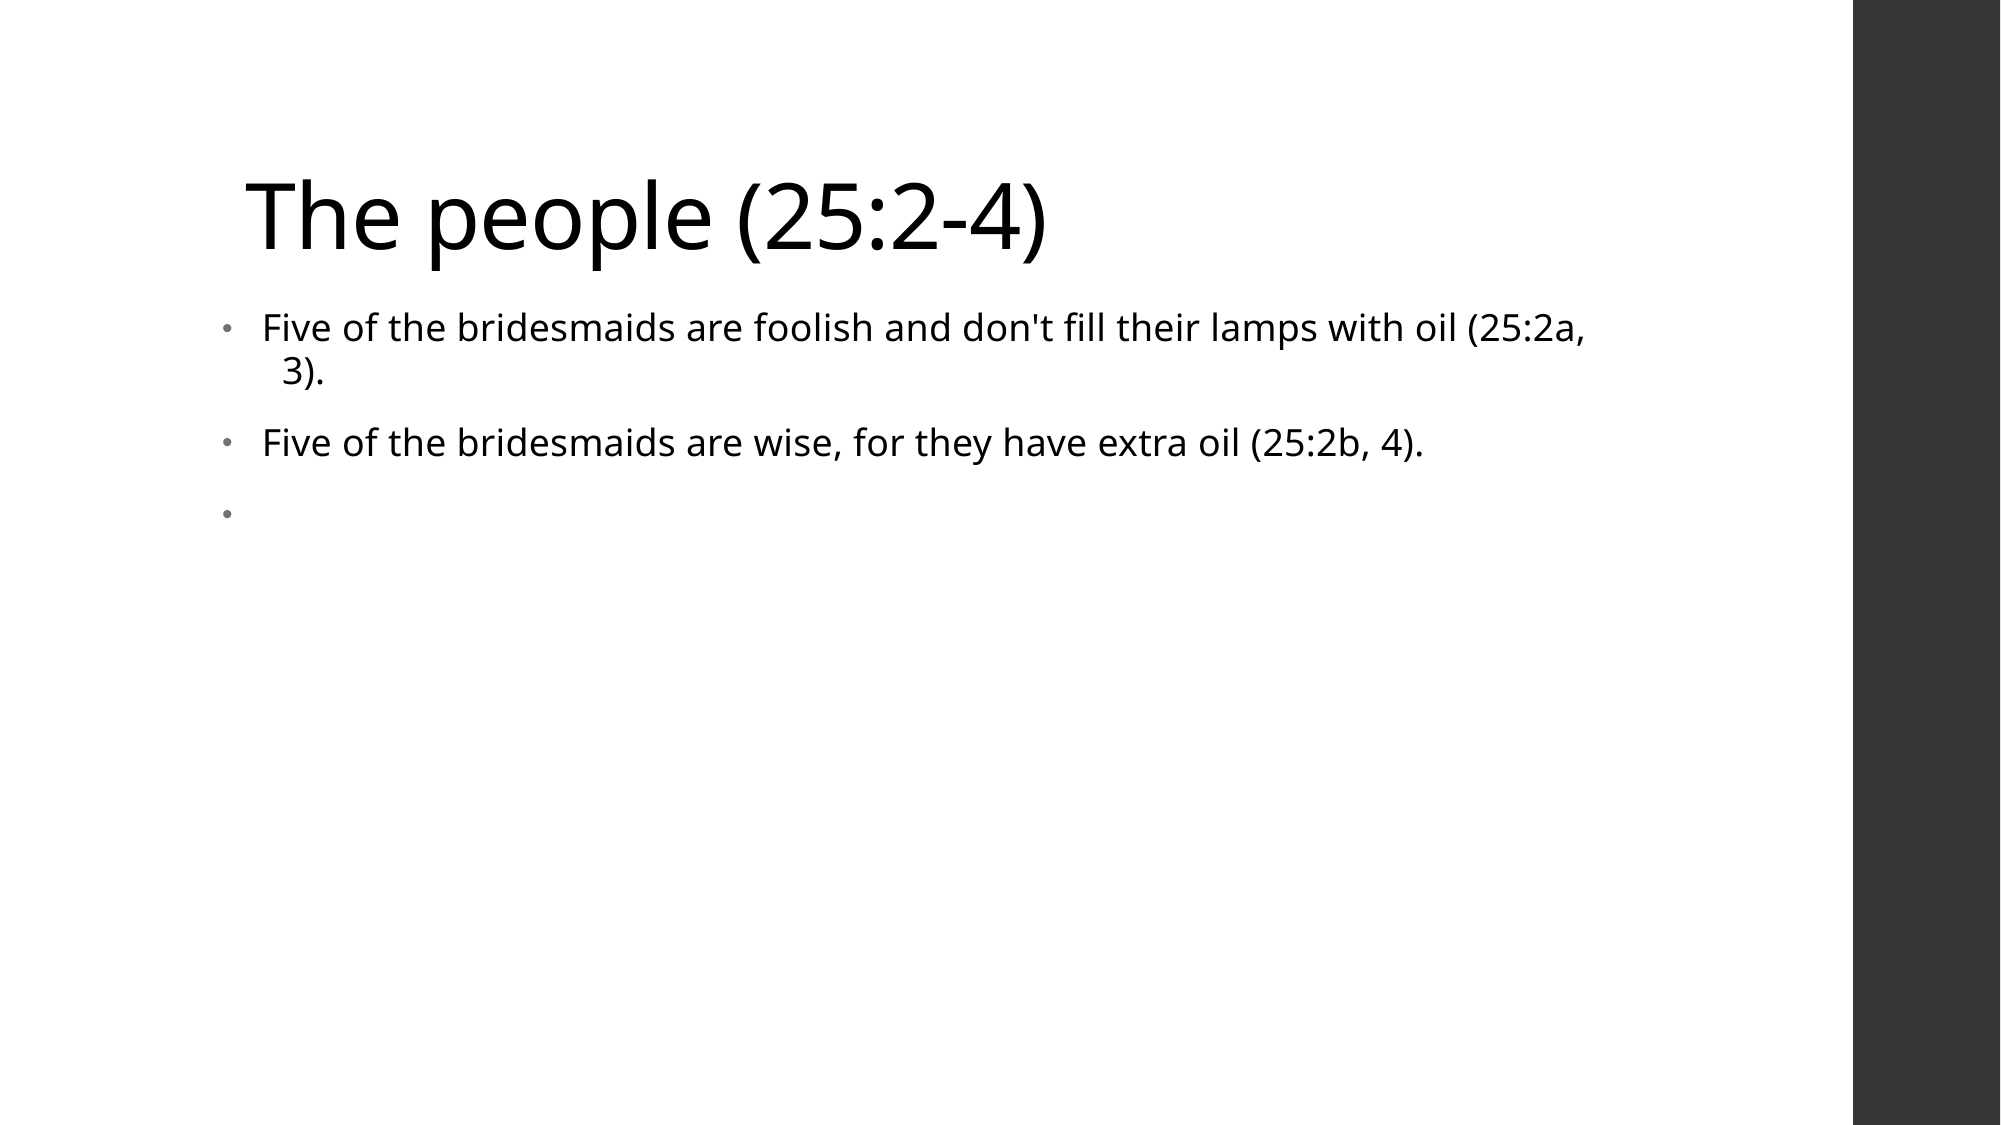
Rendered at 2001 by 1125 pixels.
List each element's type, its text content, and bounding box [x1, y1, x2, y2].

title The people (25:2-4) [206, 60, 1797, 278]
list Five of the bridesmaids are foolish and don't fill their lamps with oil (25:2a, 3). Five of the bridesmaids are wise, for they have extra oil (25:2b, 4). [206, 299, 1617, 1014]
